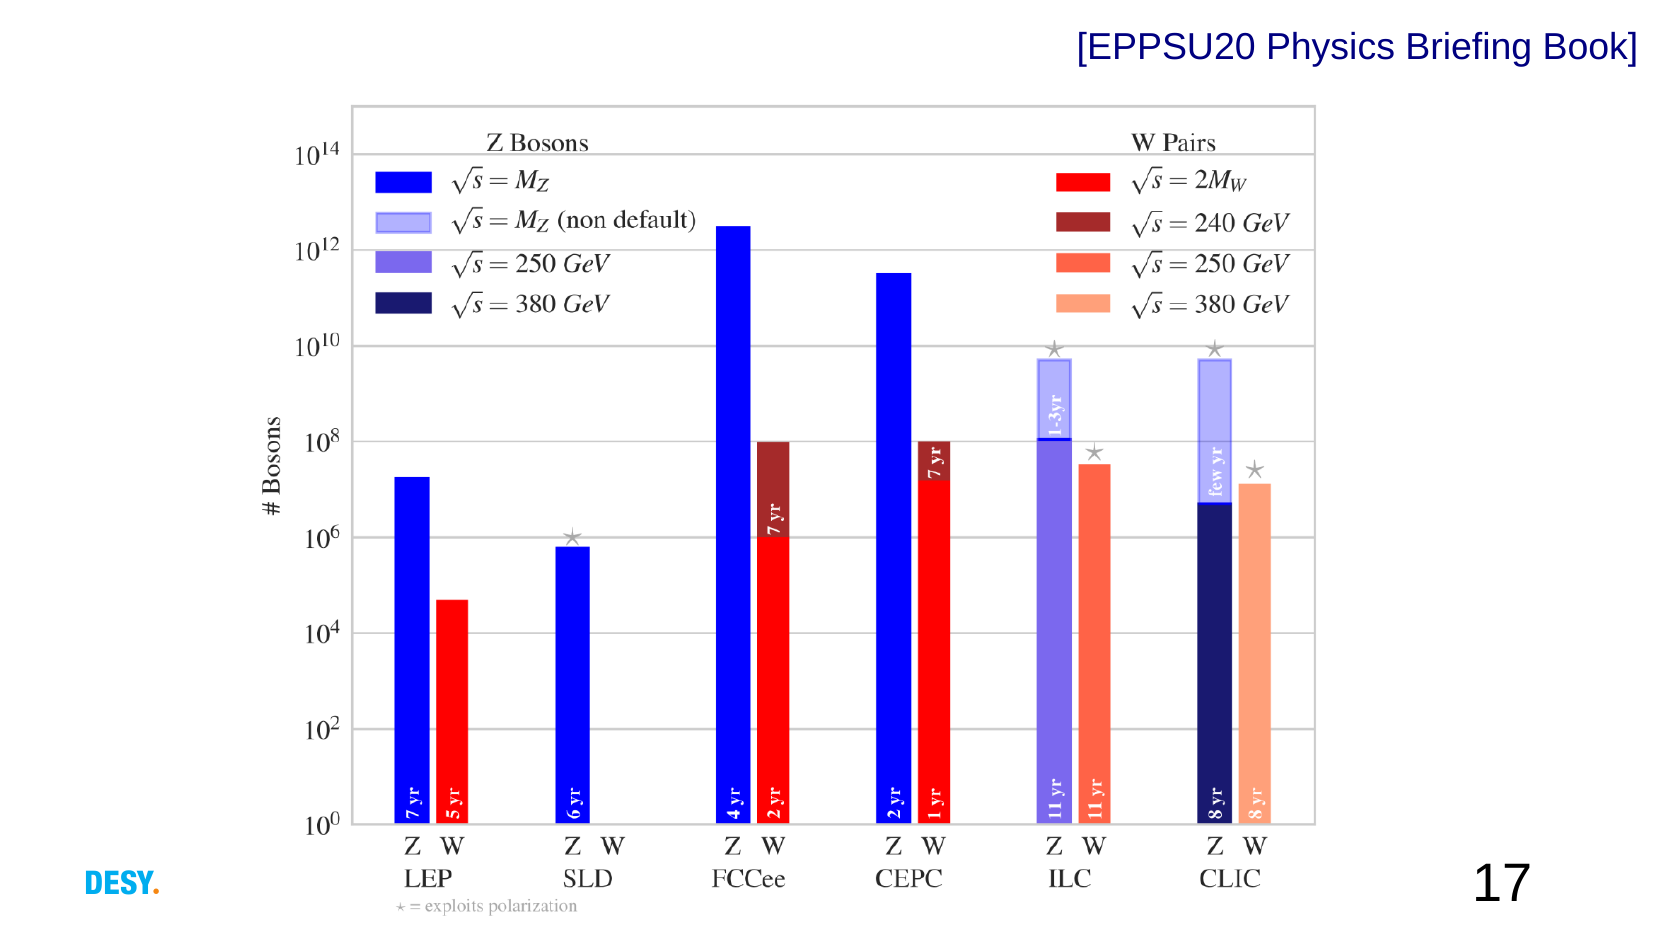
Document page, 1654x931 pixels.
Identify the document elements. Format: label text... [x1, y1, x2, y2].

picture [240, 89, 1337, 931]
text_box [EPPSU20 Physics Briefing Book] [1061, 18, 1654, 76]
